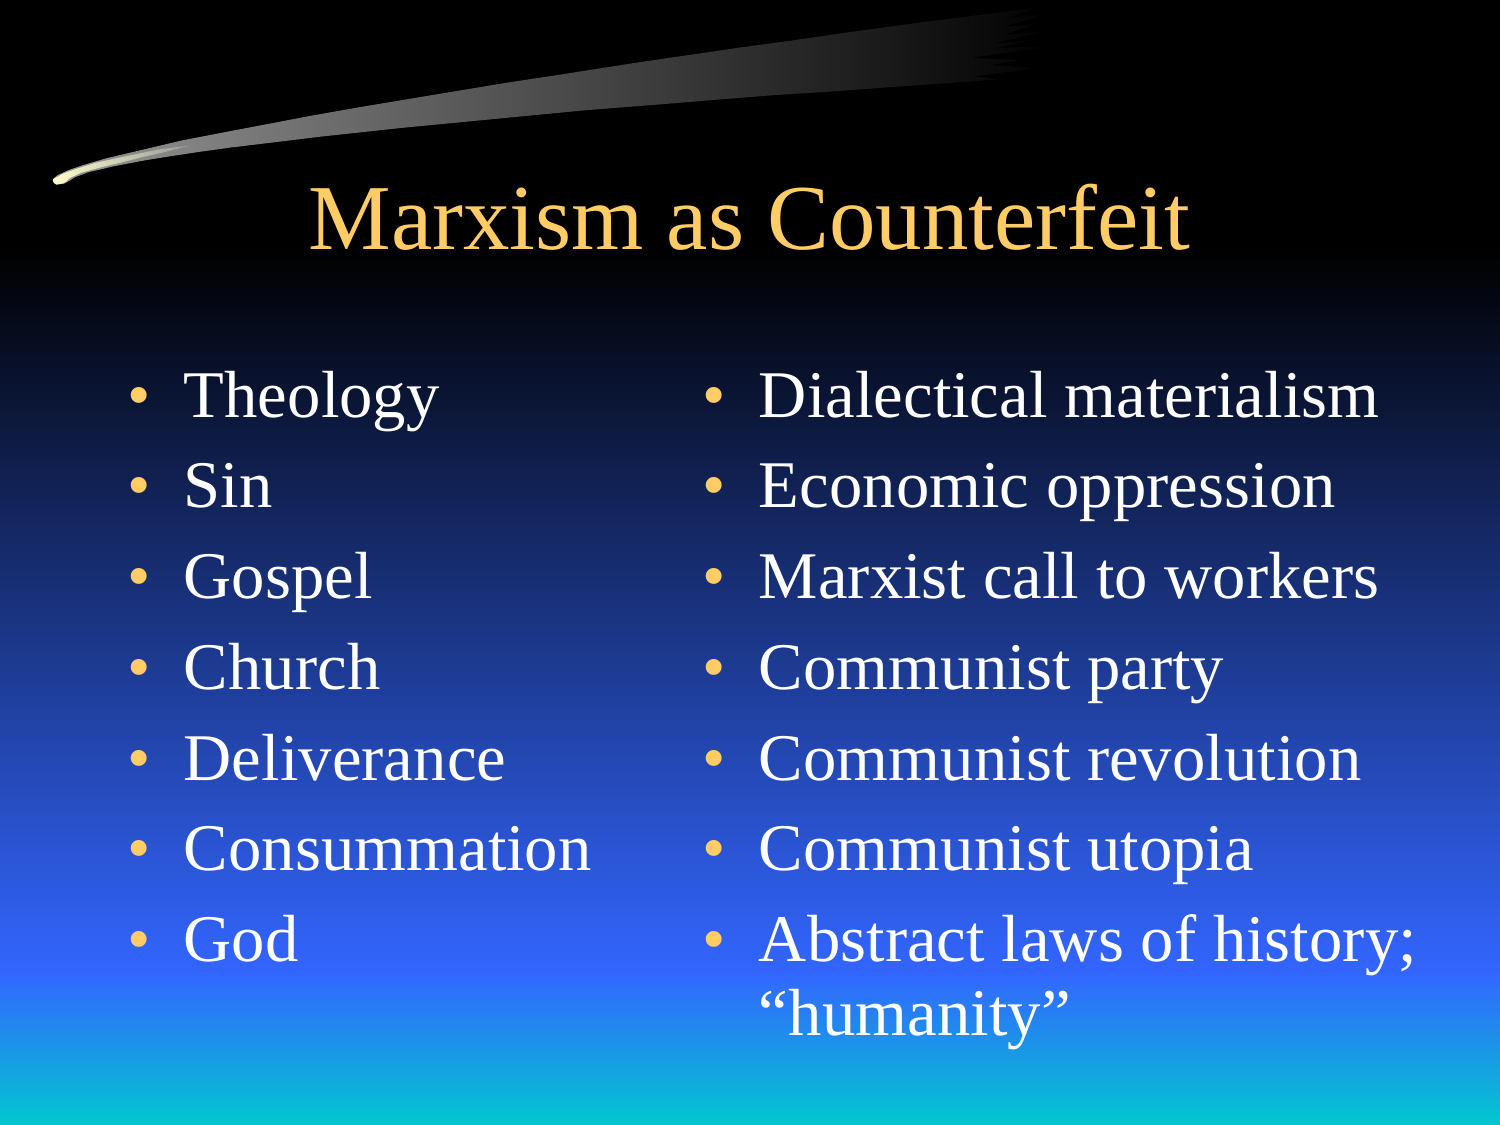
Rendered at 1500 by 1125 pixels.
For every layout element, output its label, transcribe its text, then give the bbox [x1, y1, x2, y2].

list Theology Sin Gospel Church Deliverance Consummation God [112, 350, 687, 1026]
list Dialectical materialism Economic oppression Marxist call to workers Communist party Communist revolution Communist utopia Abstract laws of history; “humanity” [687, 350, 1438, 1058]
title Marxism as Counterfeit [112, 124, 1388, 313]
